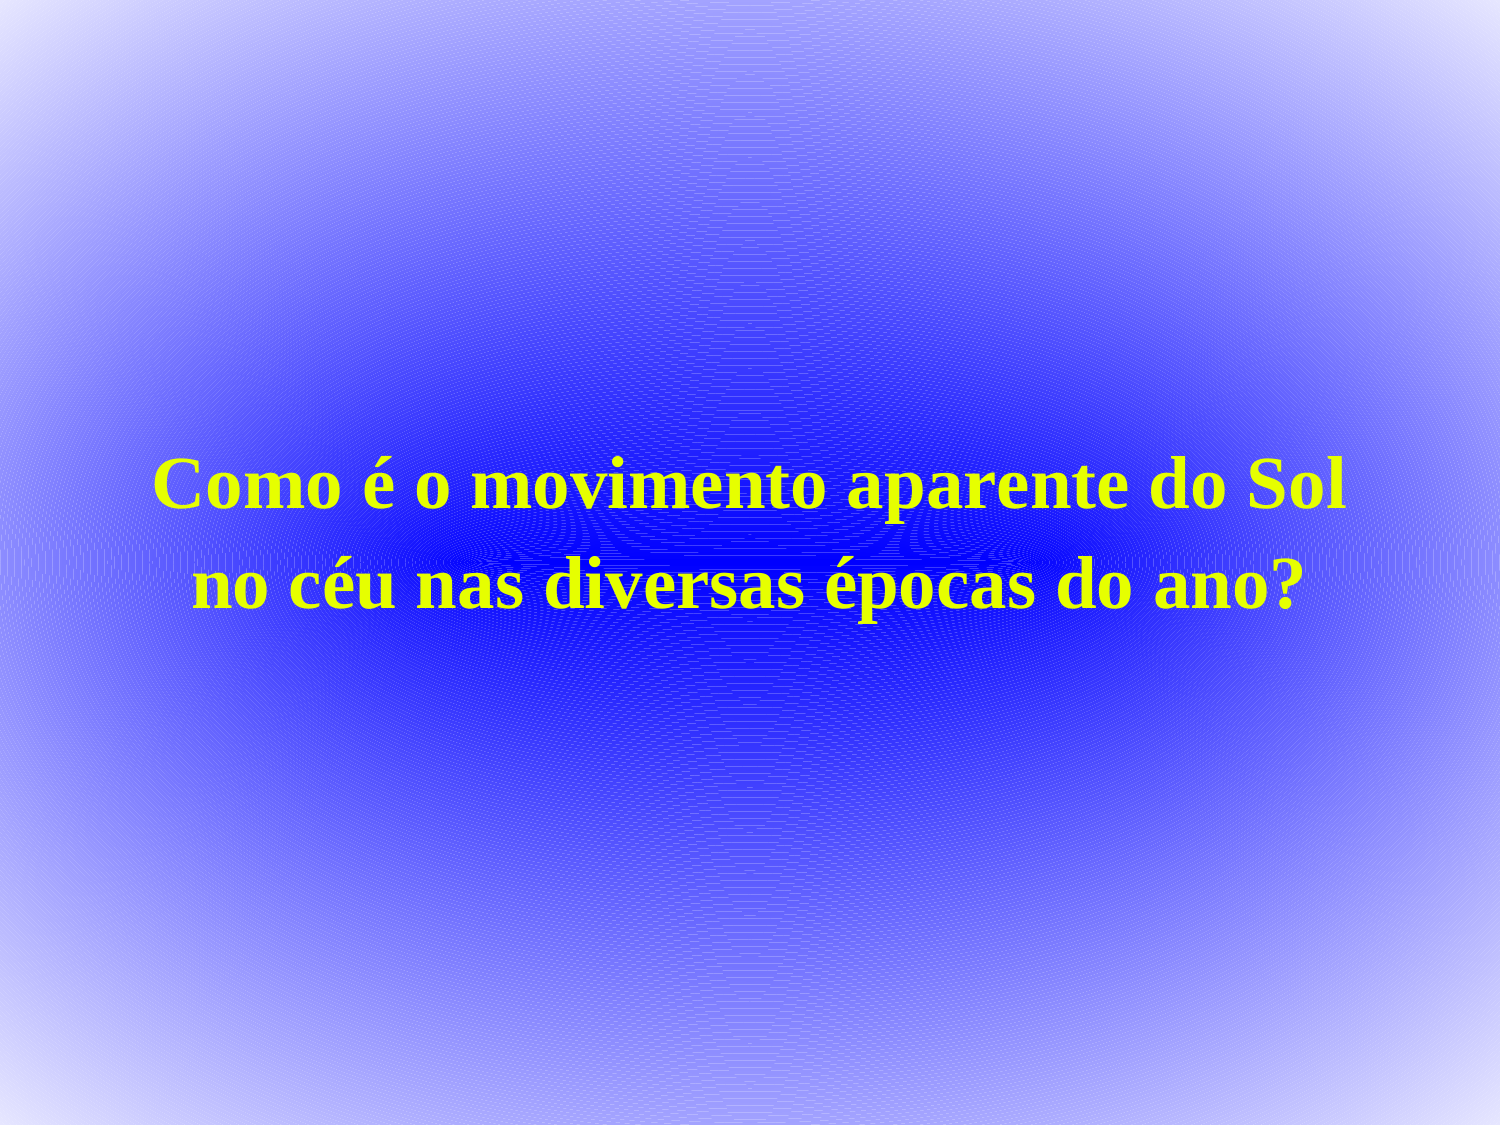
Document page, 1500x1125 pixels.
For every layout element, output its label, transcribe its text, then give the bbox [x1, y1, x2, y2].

subtitle Como é o movimento aparente do Sol no céu nas diversas épocas do ano? [112, 75, 1387, 992]
